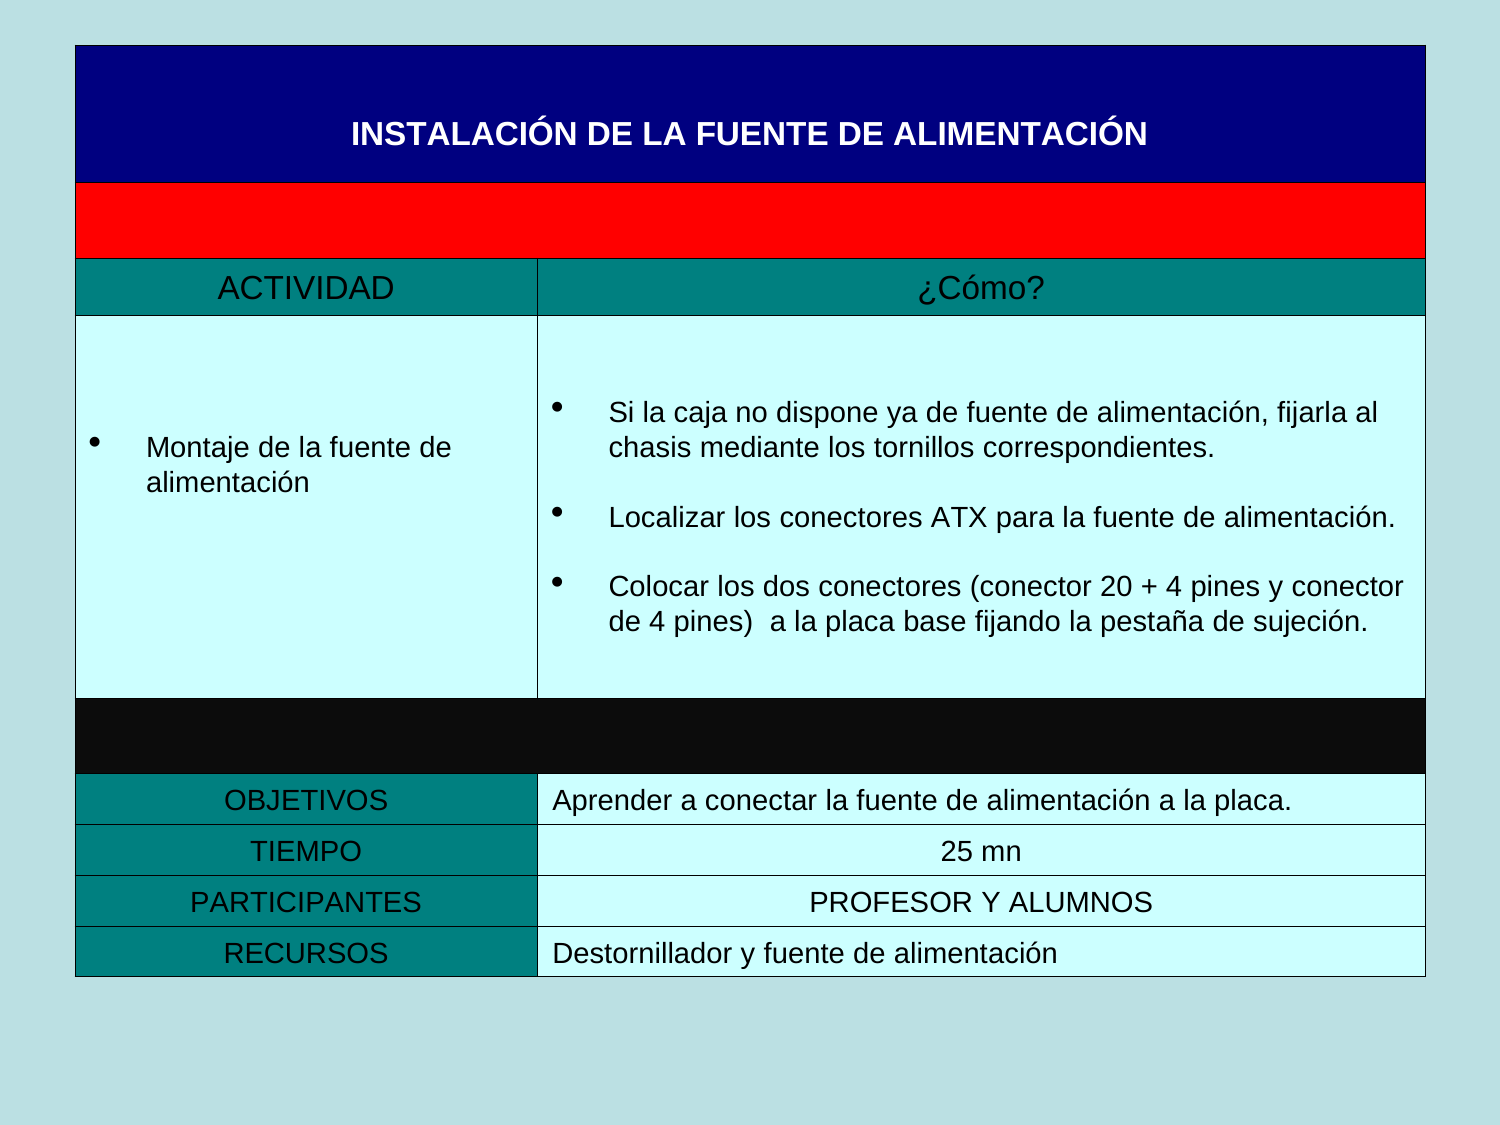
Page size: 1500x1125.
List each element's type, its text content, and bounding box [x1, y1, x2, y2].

table_cell 25 mn [538, 825, 1425, 875]
table_cell [76, 183, 1425, 258]
table_header INSTALACIÓN DE LA FUENTE DE ALIMENTACIÓN [76, 46, 1425, 182]
table_cell Destornillador y fuente de alimentación [538, 927, 1425, 976]
table_cell TIEMPO [76, 825, 537, 875]
table_cell Si la caja no dispone ya de fuente de alimentación, fijarla al chasis mediante los tornillos correspondientes. Localizar los conectores ATX para la fuente de alimentación. Colocar los dos conectores (conector 20 + 4 pines y conector de 4 pines) a la placa base fijando la pestaña de sujeción. [538, 316, 1425, 698]
table_cell OBJETIVOS [76, 774, 537, 824]
table_cell ACTIVIDAD [76, 259, 537, 315]
table_cell Aprender a conectar la fuente de alimentación a la placa. [538, 774, 1425, 824]
table_cell ¿Cómo? [538, 259, 1425, 315]
table_cell RECURSOS [76, 927, 537, 976]
table_cell Montaje de la fuente de alimentación [76, 316, 537, 698]
table_cell PARTICIPANTES [76, 876, 537, 926]
table_cell [76, 699, 1425, 773]
table_cell PROFESOR Y ALUMNOS [538, 876, 1425, 926]
